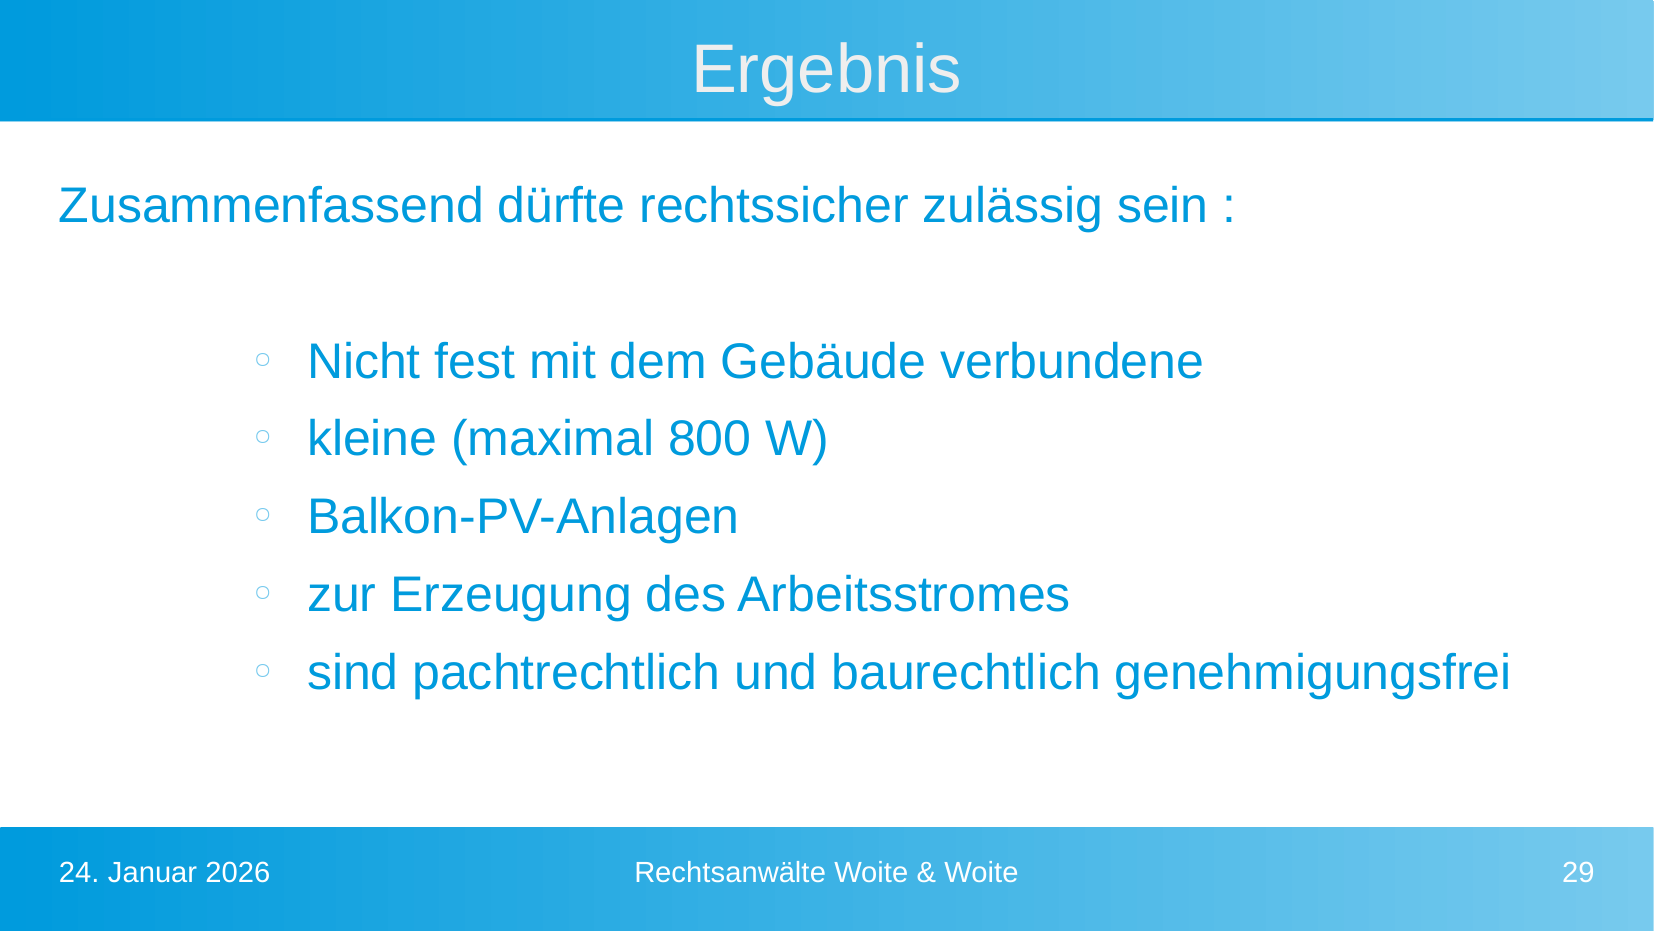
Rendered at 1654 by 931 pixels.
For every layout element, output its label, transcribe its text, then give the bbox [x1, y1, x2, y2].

title Ergebnis [59, 29, 1595, 108]
list Zusammenfassend dürfte rechtssicher zulässig sein : Nicht fest mit dem Gebäude verbundene kleine (maximal 800 W) Balkon-PV-Anlagen zur Erzeugung des Arbeitsstromes sind pachtrechtlich und baurechtlich genehmigungsfrei [59, 177, 1595, 768]
